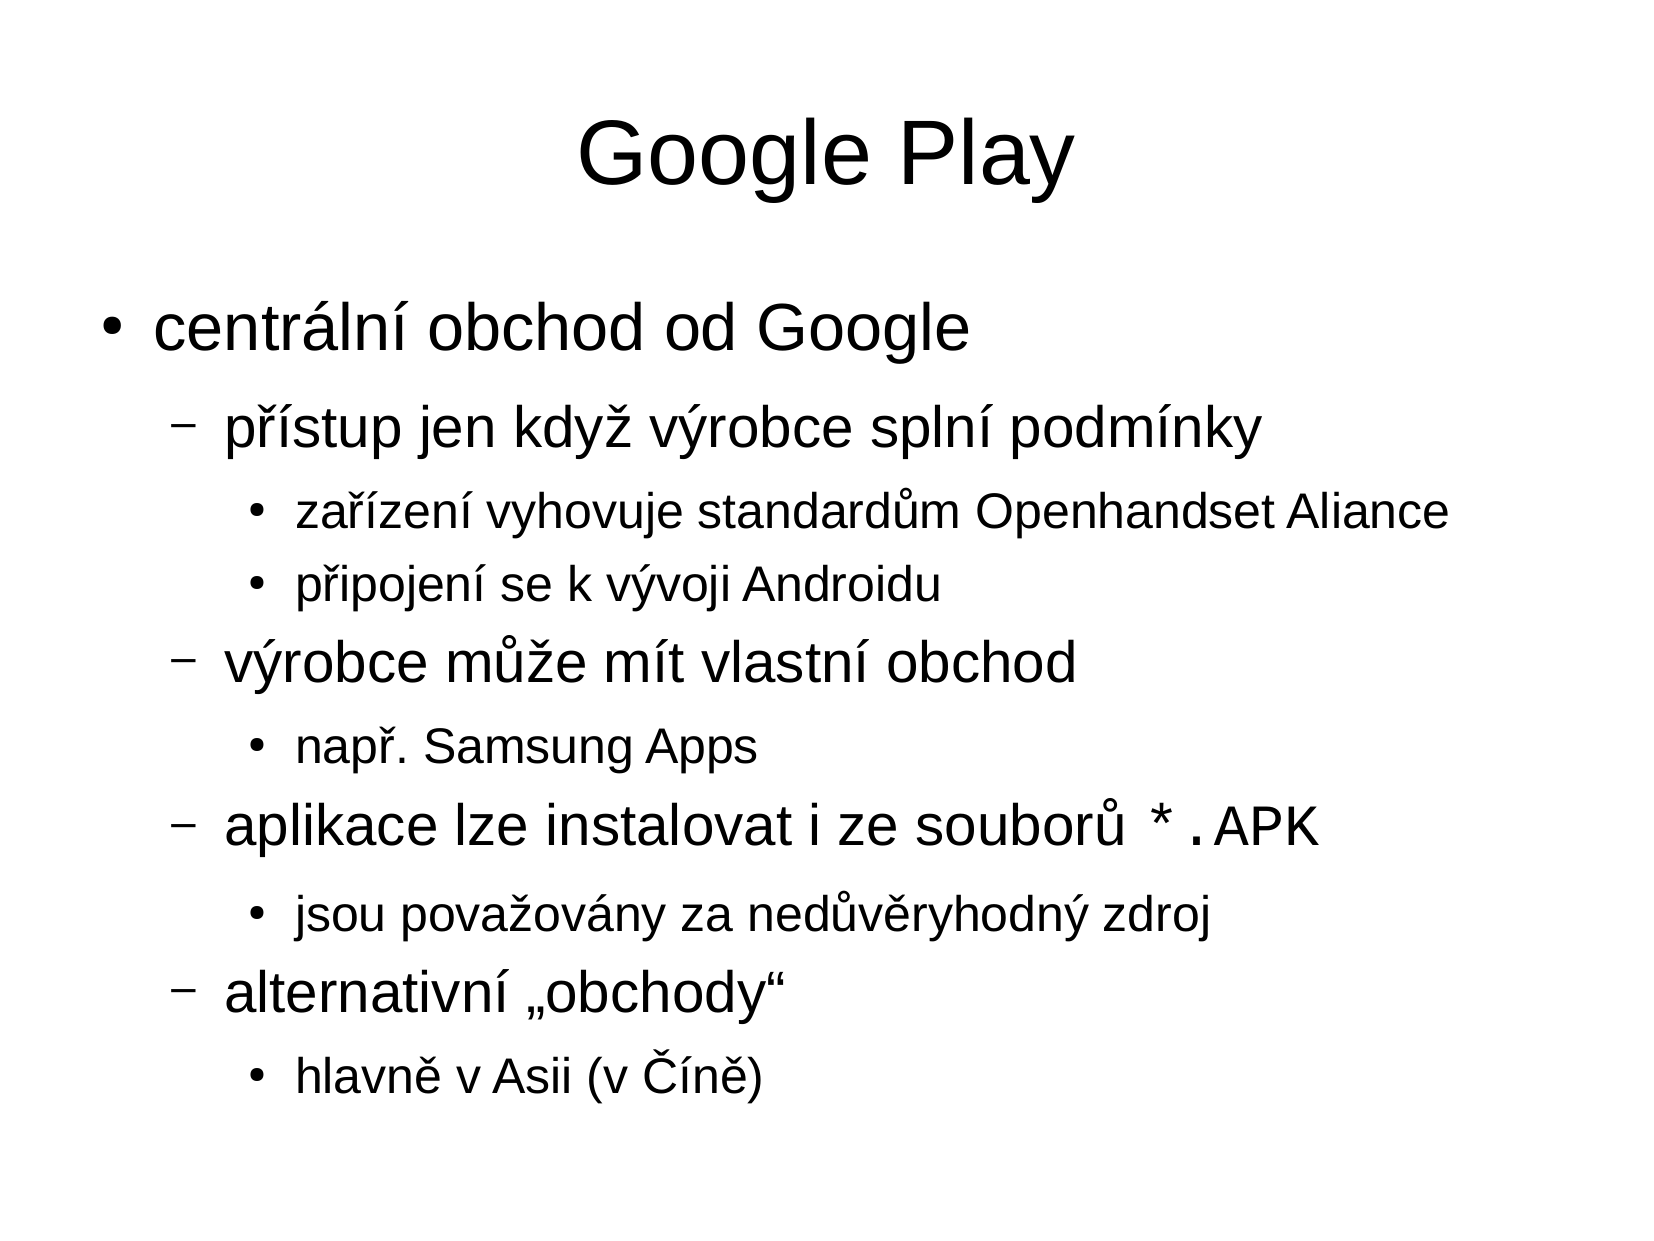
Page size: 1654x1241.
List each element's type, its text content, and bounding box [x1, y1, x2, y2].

list centrální obchod od Google přístup jen když výrobce splní podmínky zařízení vyhovuje standardům Openhandset Aliance připojení se k vývoji Androidu výrobce může mít vlastní obchod např. Samsung Apps aplikace lze instalovat i ze souborů *.APK jsou považovány za nedůvěryhodný zdroj alternativní „obchody“ hlavně v Asii (v Číně) [82, 290, 1571, 1134]
title Google Play [82, 49, 1571, 257]
